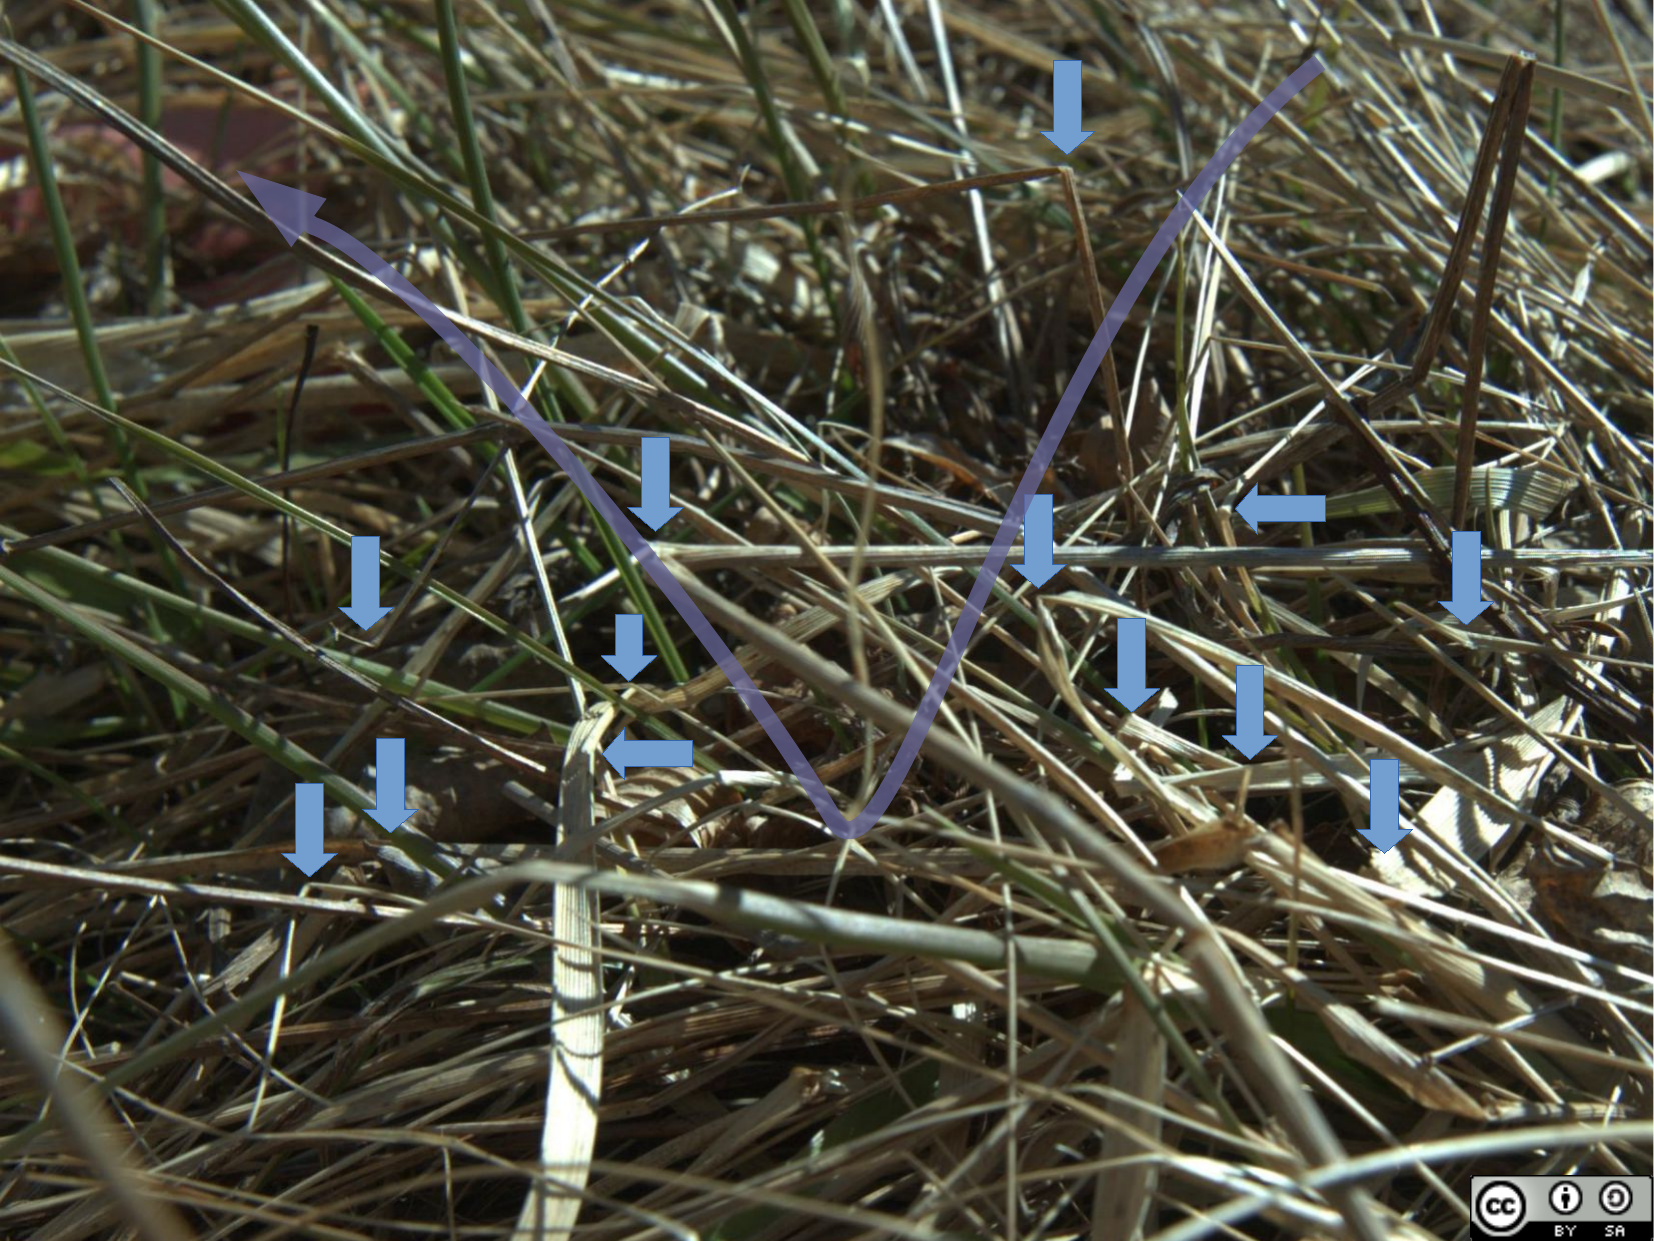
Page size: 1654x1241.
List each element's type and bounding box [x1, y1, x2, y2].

text_box [362, 738, 419, 833]
text_box [1438, 531, 1494, 625]
text_box [281, 783, 338, 877]
text_box [1010, 494, 1067, 589]
text_box [1039, 60, 1096, 155]
text_box [1104, 618, 1160, 713]
text_box [1222, 665, 1278, 760]
text_box [338, 536, 394, 631]
text_box [627, 437, 684, 532]
text_box [601, 614, 657, 682]
picture [0, 0, 1654, 1241]
text_box [1356, 759, 1413, 854]
text_box [602, 727, 693, 780]
text_box [1235, 482, 1326, 535]
